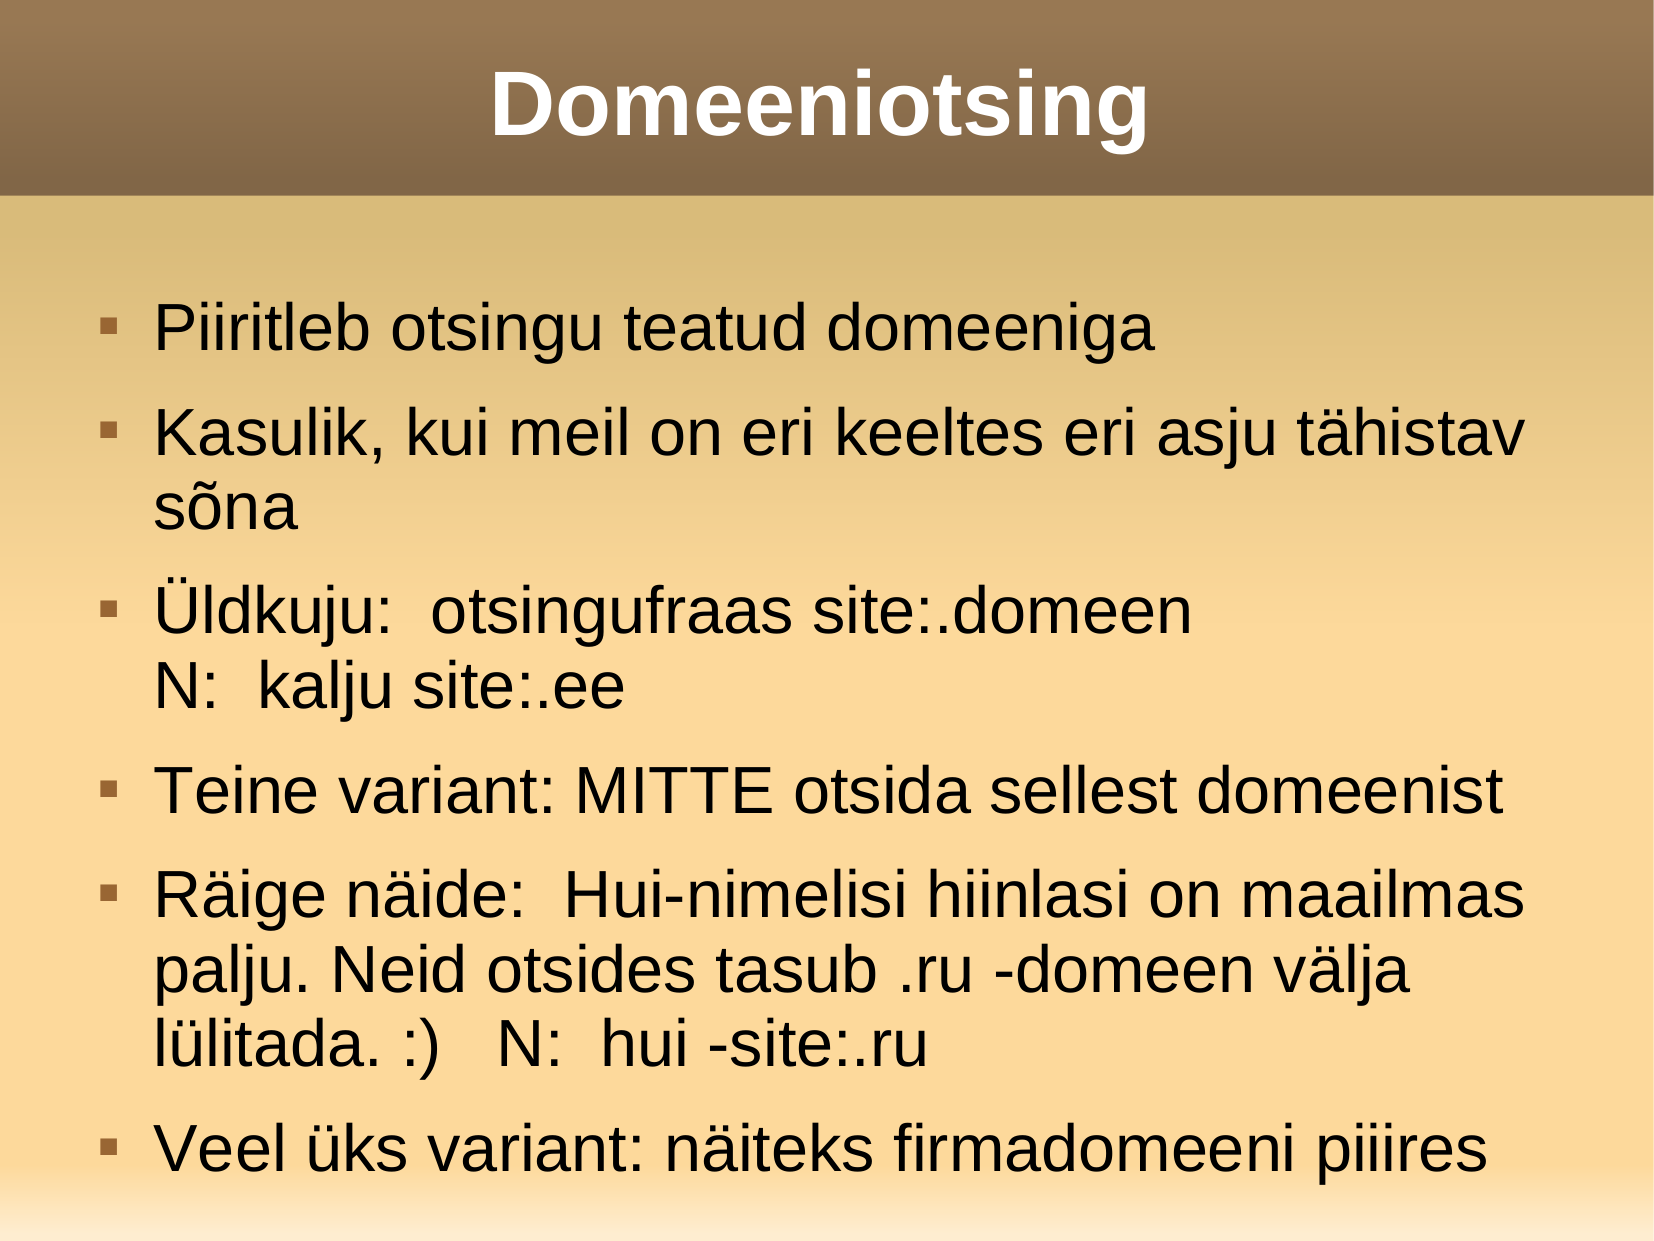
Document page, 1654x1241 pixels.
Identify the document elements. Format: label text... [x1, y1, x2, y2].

picture [0, 0, 1654, 1241]
list Piiritleb otsingu teatud domeeniga Kasulik, kui meil on eri keeltes eri asju tähistav sõna Üldkuju: otsingufraas site:.domeen N: kalju site:.ee Teine variant: MITTE otsida sellest domeenist Räige näide: Hui-nimelisi hiinlasi on maailmas palju. Neid otsides tasub .ru -domeen välja lülitada. :) N: hui -site:.ru Veel üks variant: näiteks firmadomeeni piiires [82, 290, 1571, 1186]
title Domeeniotsing [76, 7, 1565, 200]
